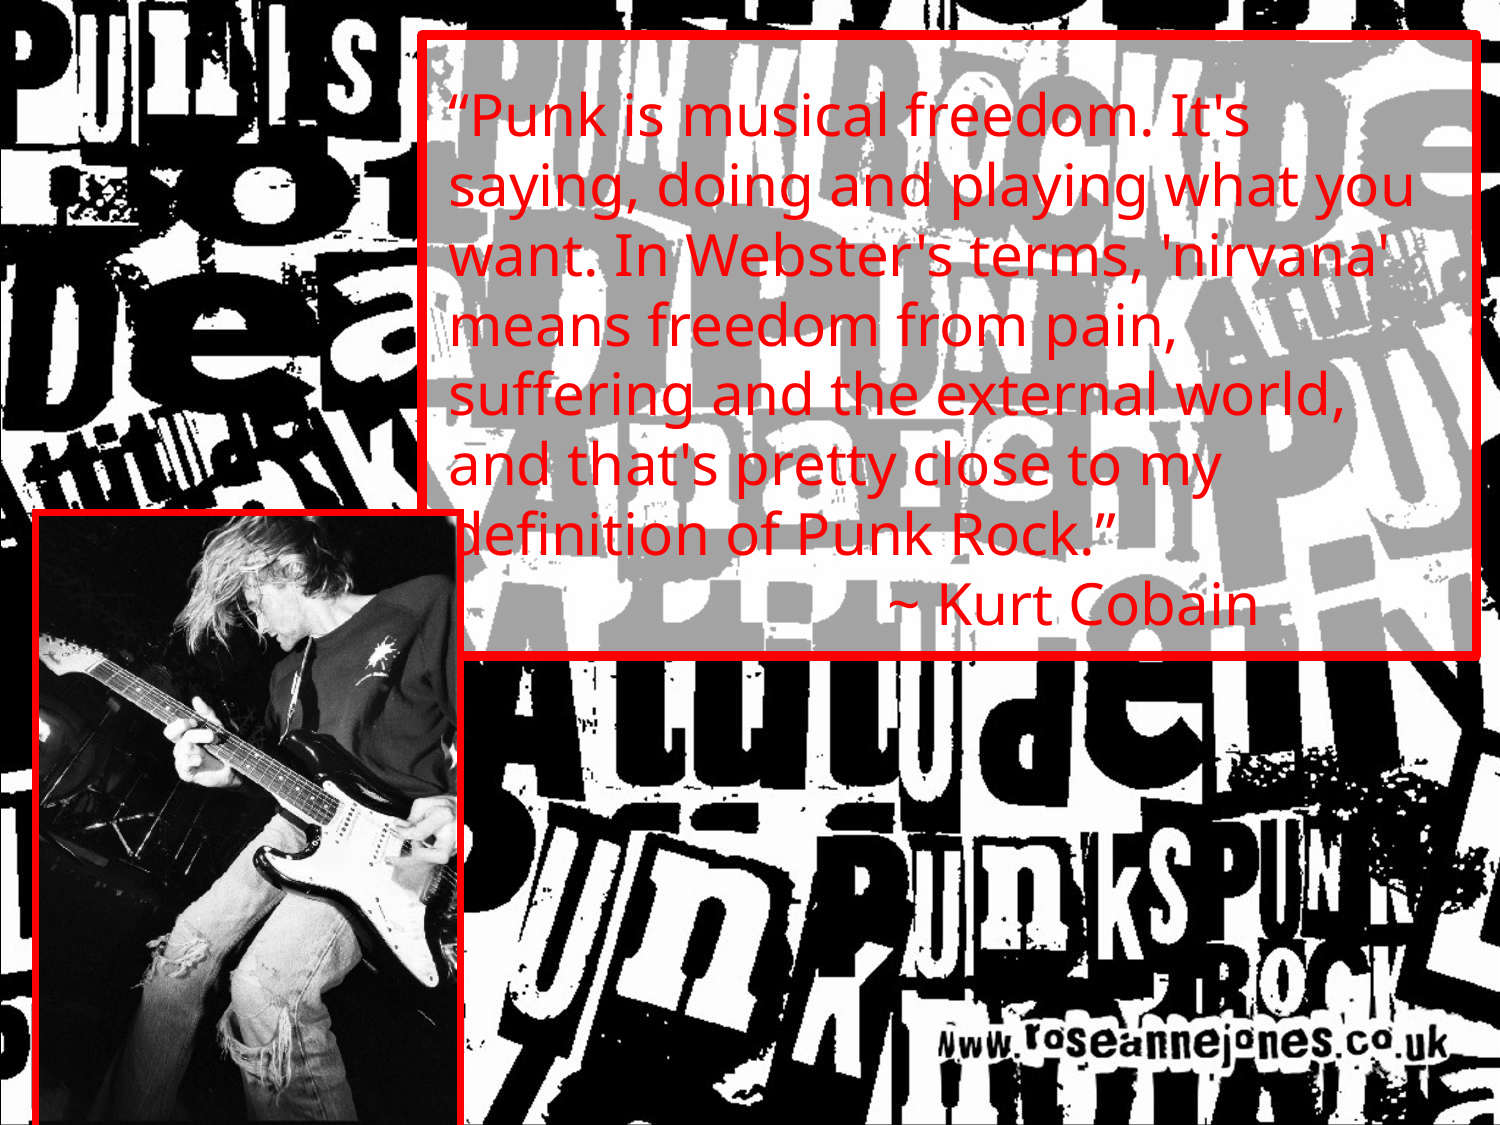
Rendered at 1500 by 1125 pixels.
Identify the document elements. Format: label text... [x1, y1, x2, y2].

picture [0, 0, 1500, 1125]
text_box “Punk is musical freedom. It's saying, doing and playing what you want. In Webster's terms, 'nirvana' means freedom from pain, suffering and the external world, and that's pretty close to my definition of Punk Rock.” ~ Kurt Cobain [433, 70, 1453, 645]
text_box [421, 35, 1477, 657]
picture [39, 515, 457, 1125]
